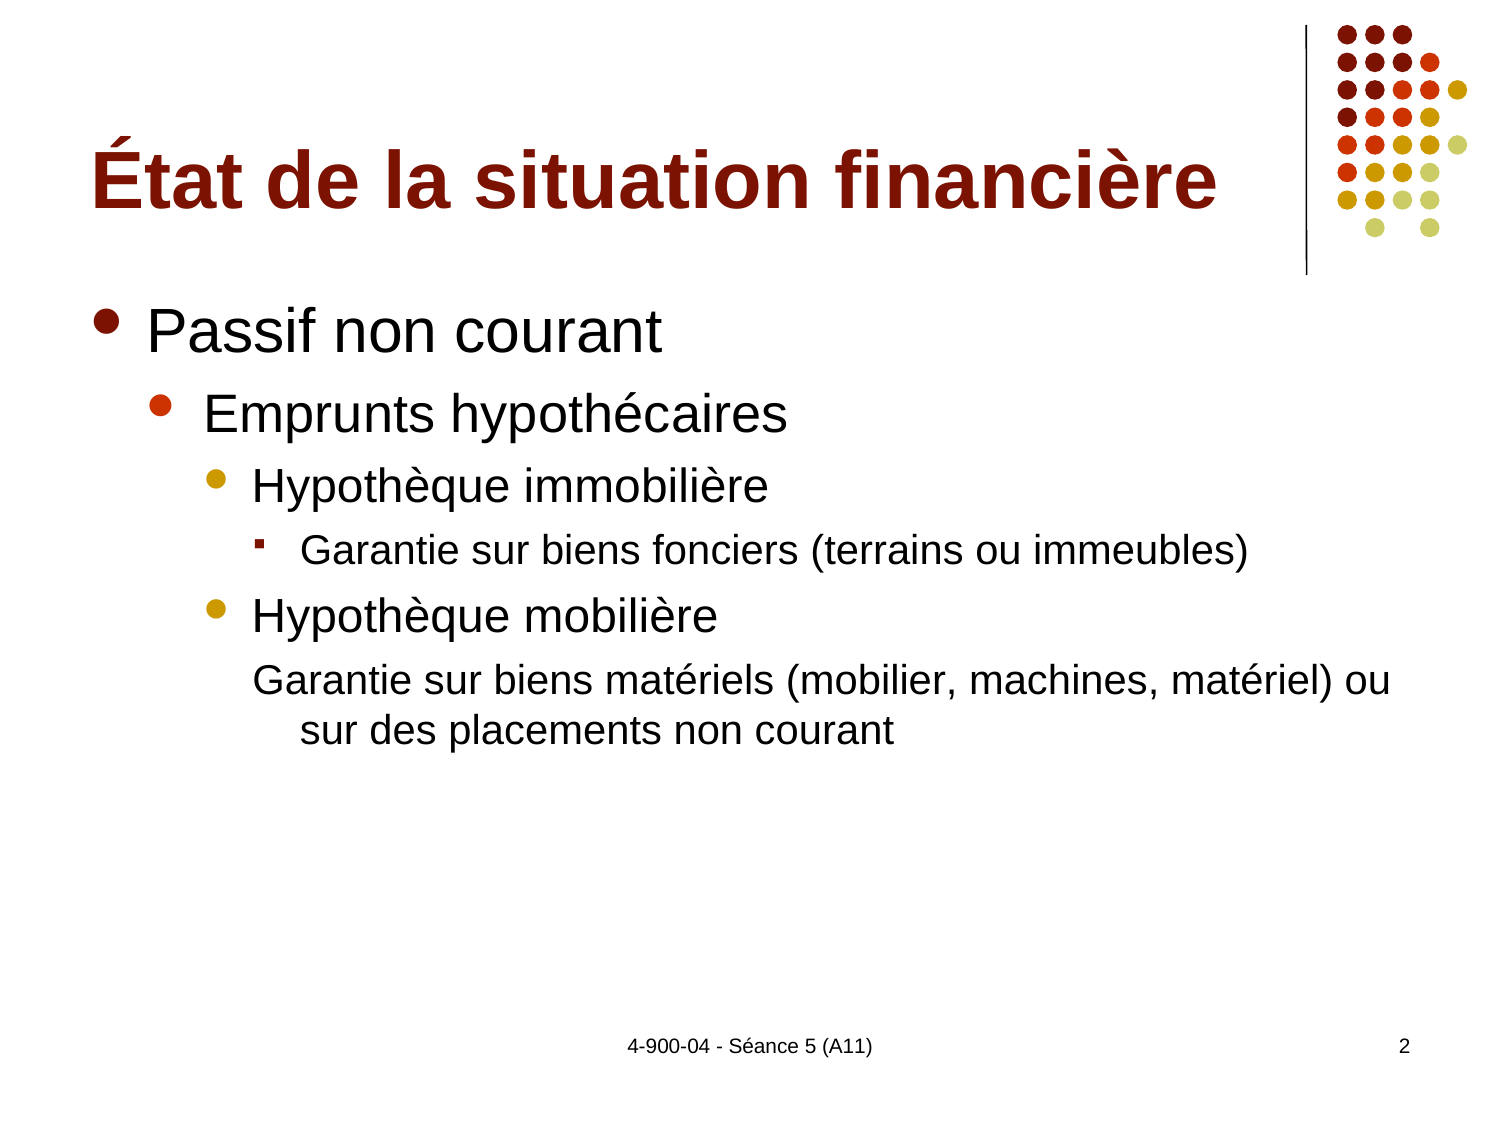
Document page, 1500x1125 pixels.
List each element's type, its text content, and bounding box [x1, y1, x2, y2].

text_box Passif non courant Emprunts hypothécaires Hypothèque immobilière Garantie sur biens fonciers (terrains ou immeubles) Hypothèque mobilière Garantie sur biens matériels (mobilier, machines, matériel) ou sur des placements non courant [75, 282, 1426, 1006]
text_box 4-900-04 - Séance 5 (A11) [512, 1025, 988, 1101]
text_box État de la situation financière [74, 20, 1313, 233]
text_box <numéro> [1074, 1025, 1426, 1101]
